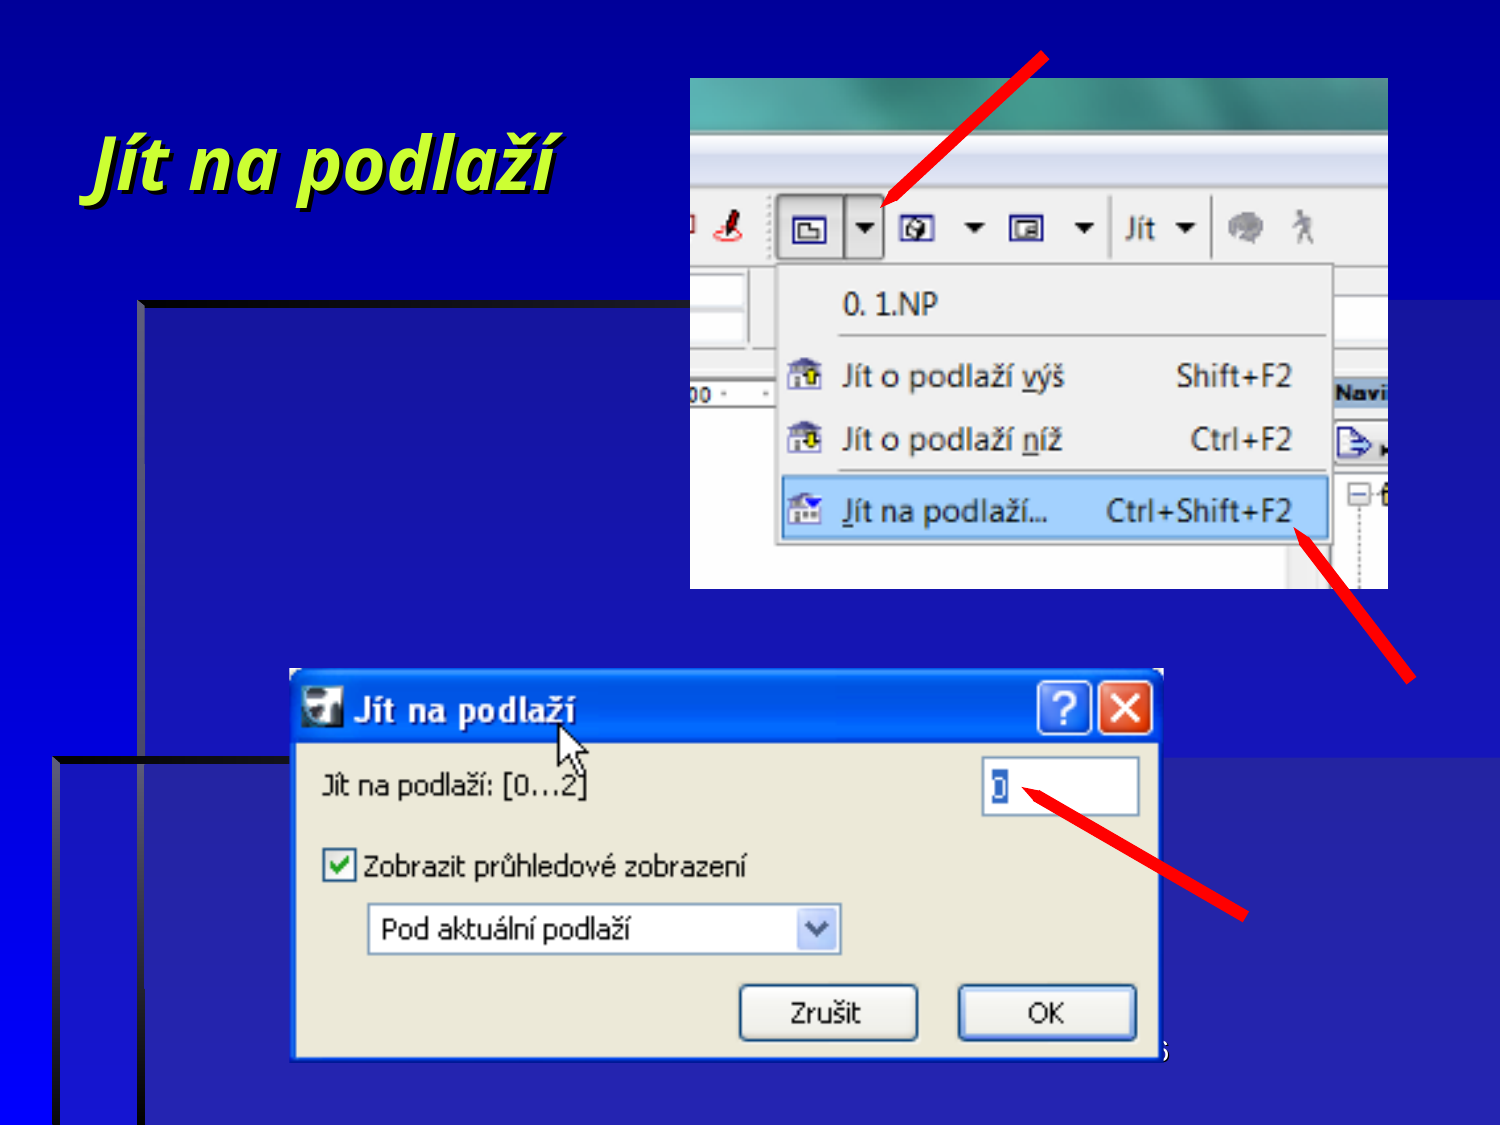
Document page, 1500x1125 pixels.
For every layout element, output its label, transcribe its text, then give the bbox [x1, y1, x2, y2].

text_box <číslo> [1137, 1024, 1450, 1103]
picture [289, 668, 1164, 1063]
title Jít na podlaží [76, 42, 644, 278]
picture [690, 78, 1388, 589]
